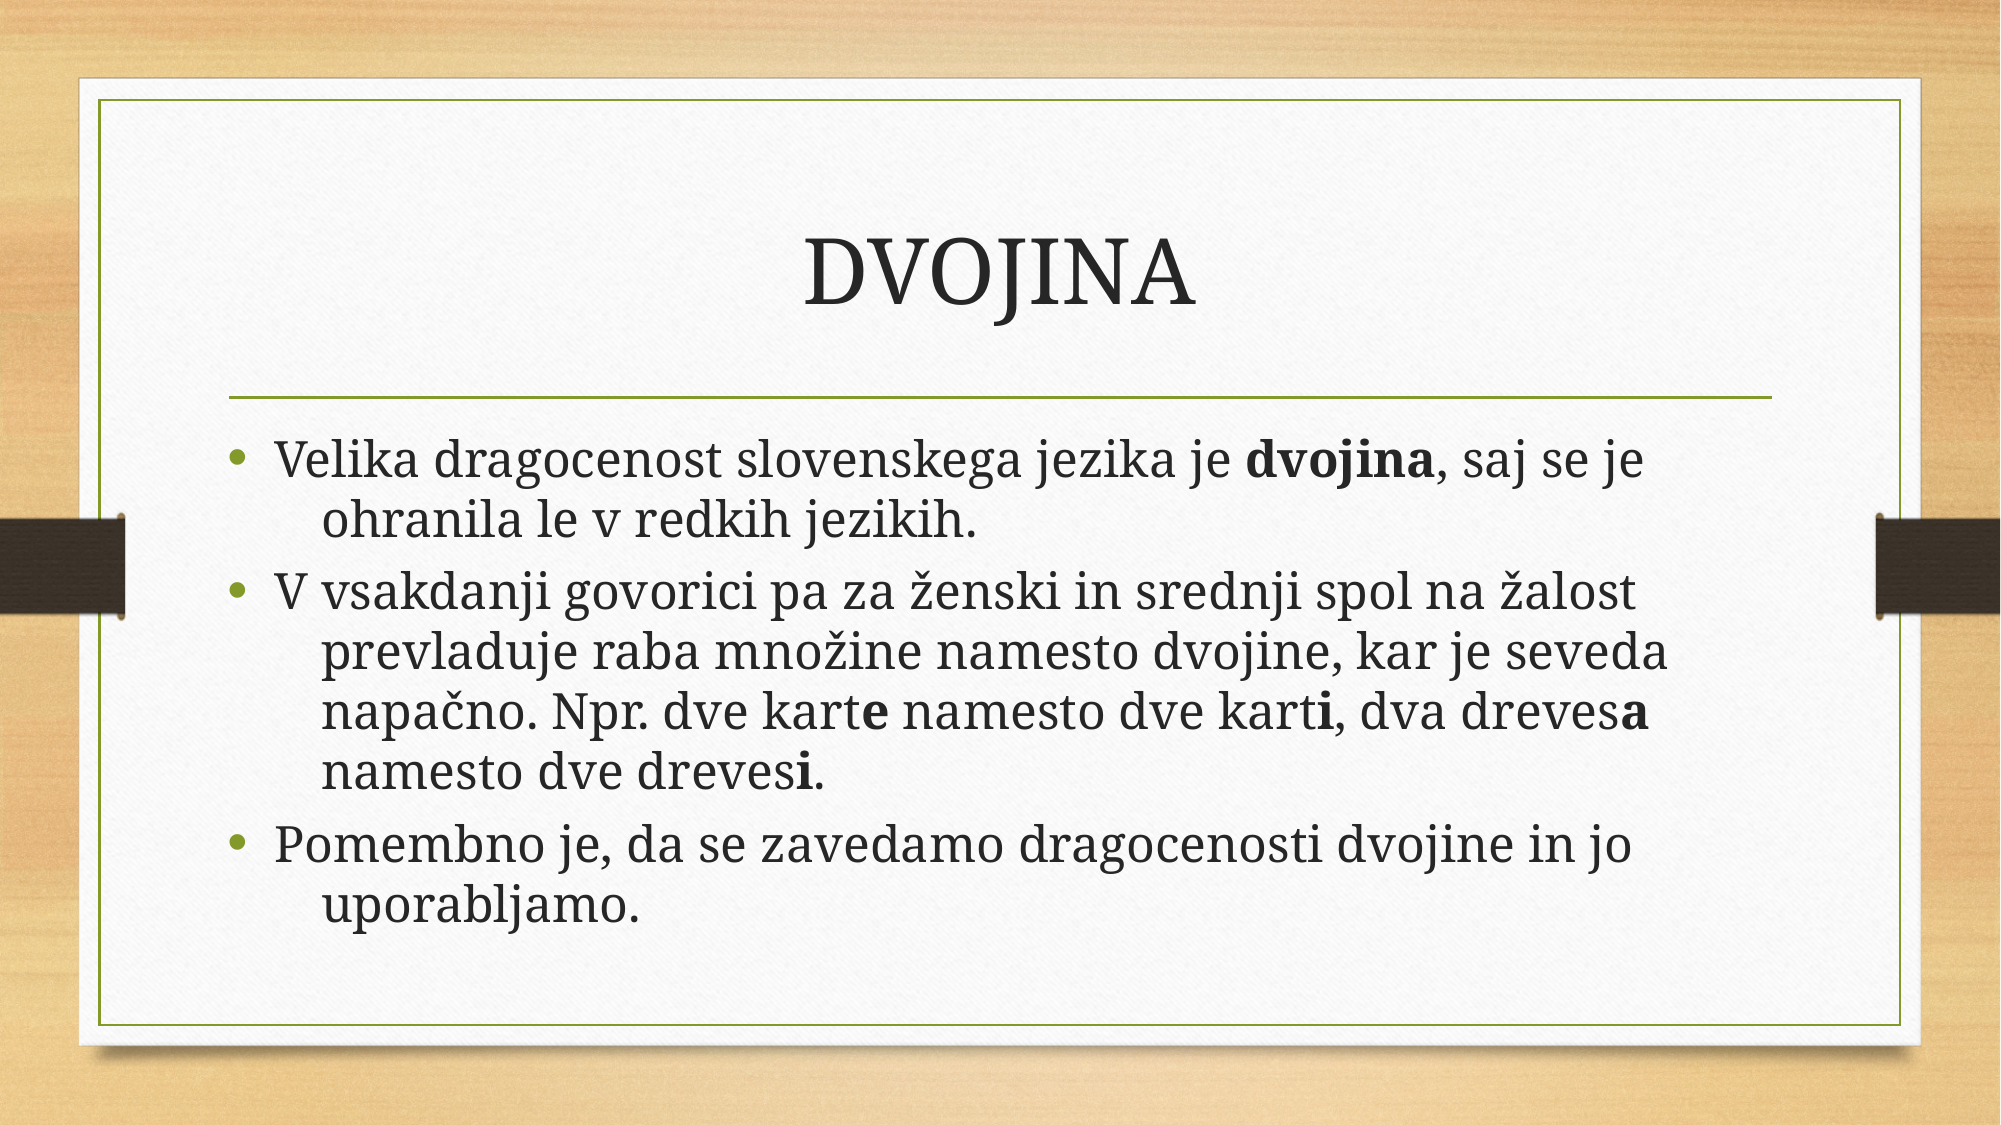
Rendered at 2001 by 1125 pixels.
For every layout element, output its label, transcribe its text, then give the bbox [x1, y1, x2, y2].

title DVOJINA [212, 161, 1788, 376]
list Velika dragocenost slovenskega jezika je dvojina, saj se je ohranila le v redkih jezikih. V vsakdanji govorici pa za ženski in srednji spol na žalost prevladuje raba množine namesto dvojine, kar je seveda napačno. Npr. dve karte namesto dve karti, dva drevesa namesto dve drevesi. Pomembno je, da se zavedamo dragocenosti dvojine in jo uporabljamo. [212, 419, 1788, 964]
